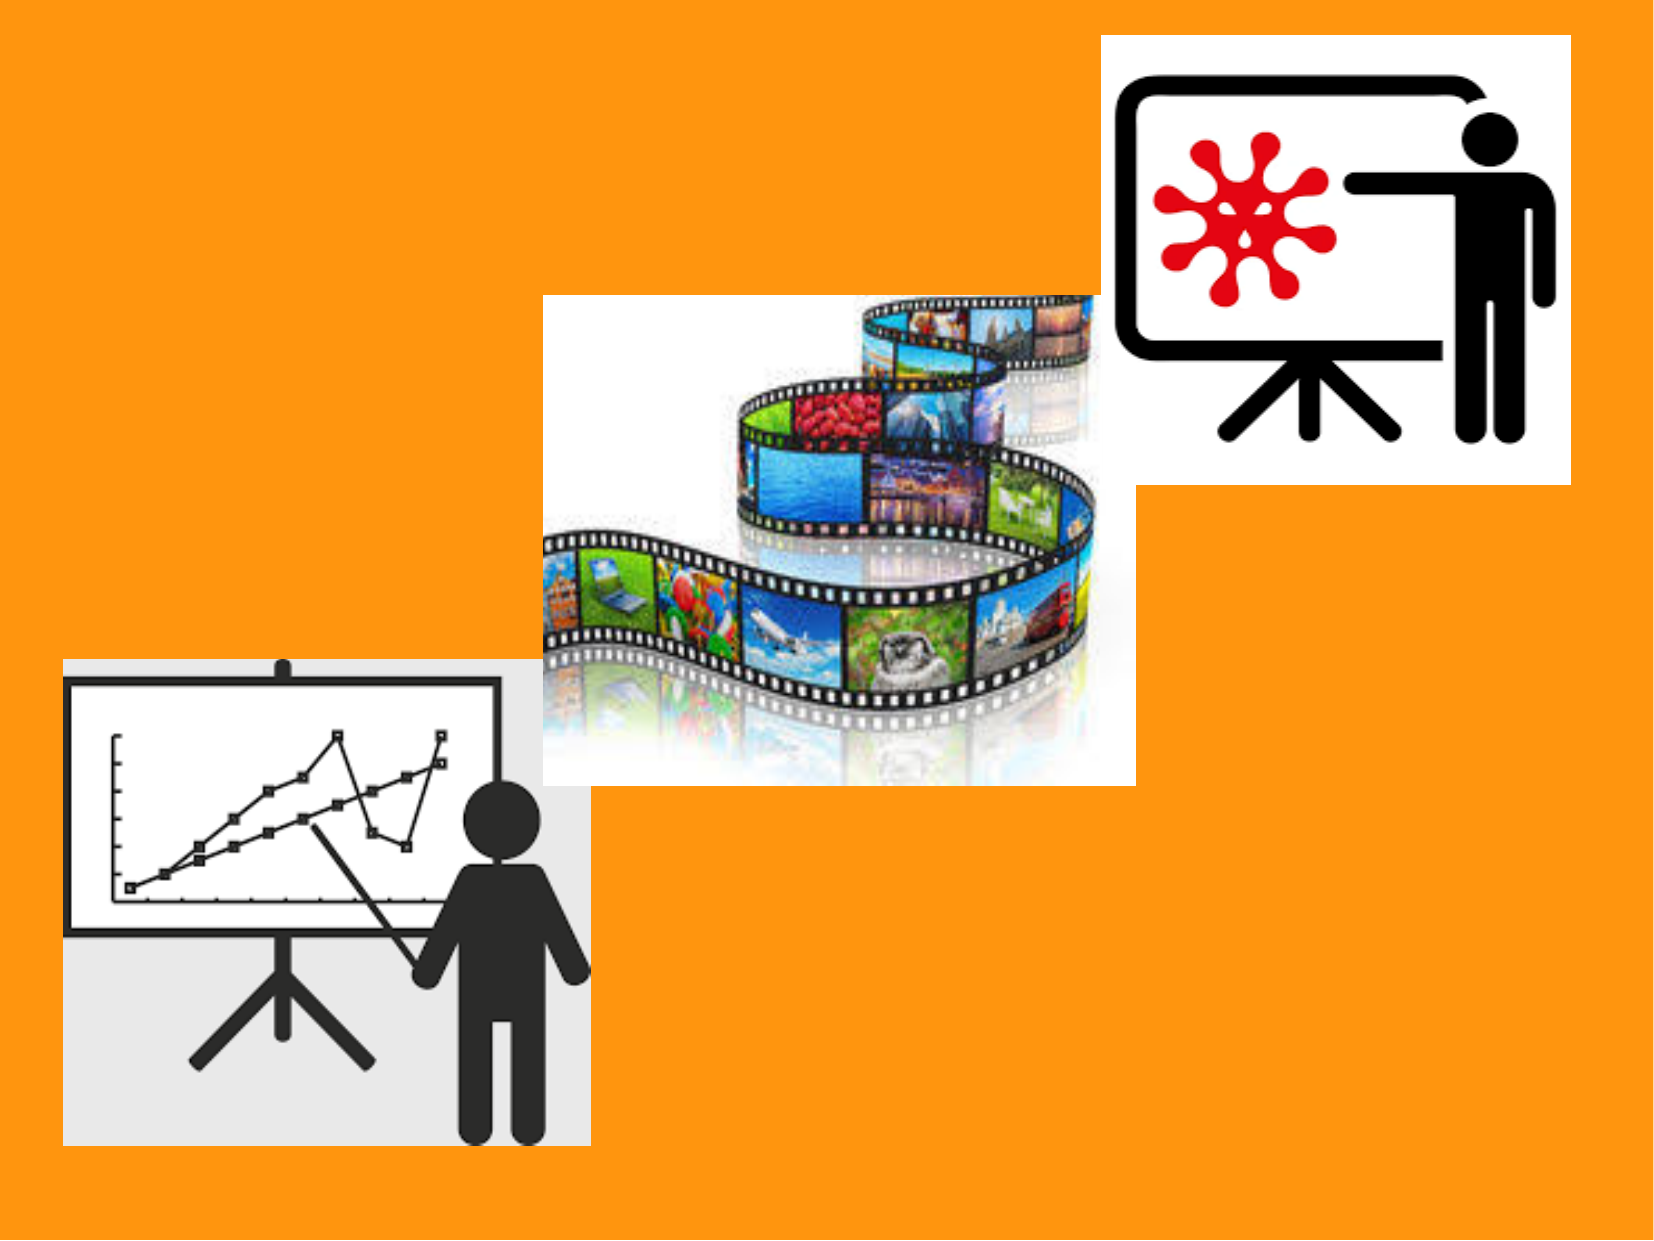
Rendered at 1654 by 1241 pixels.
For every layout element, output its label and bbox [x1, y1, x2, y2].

picture [63, 35, 1571, 1146]
